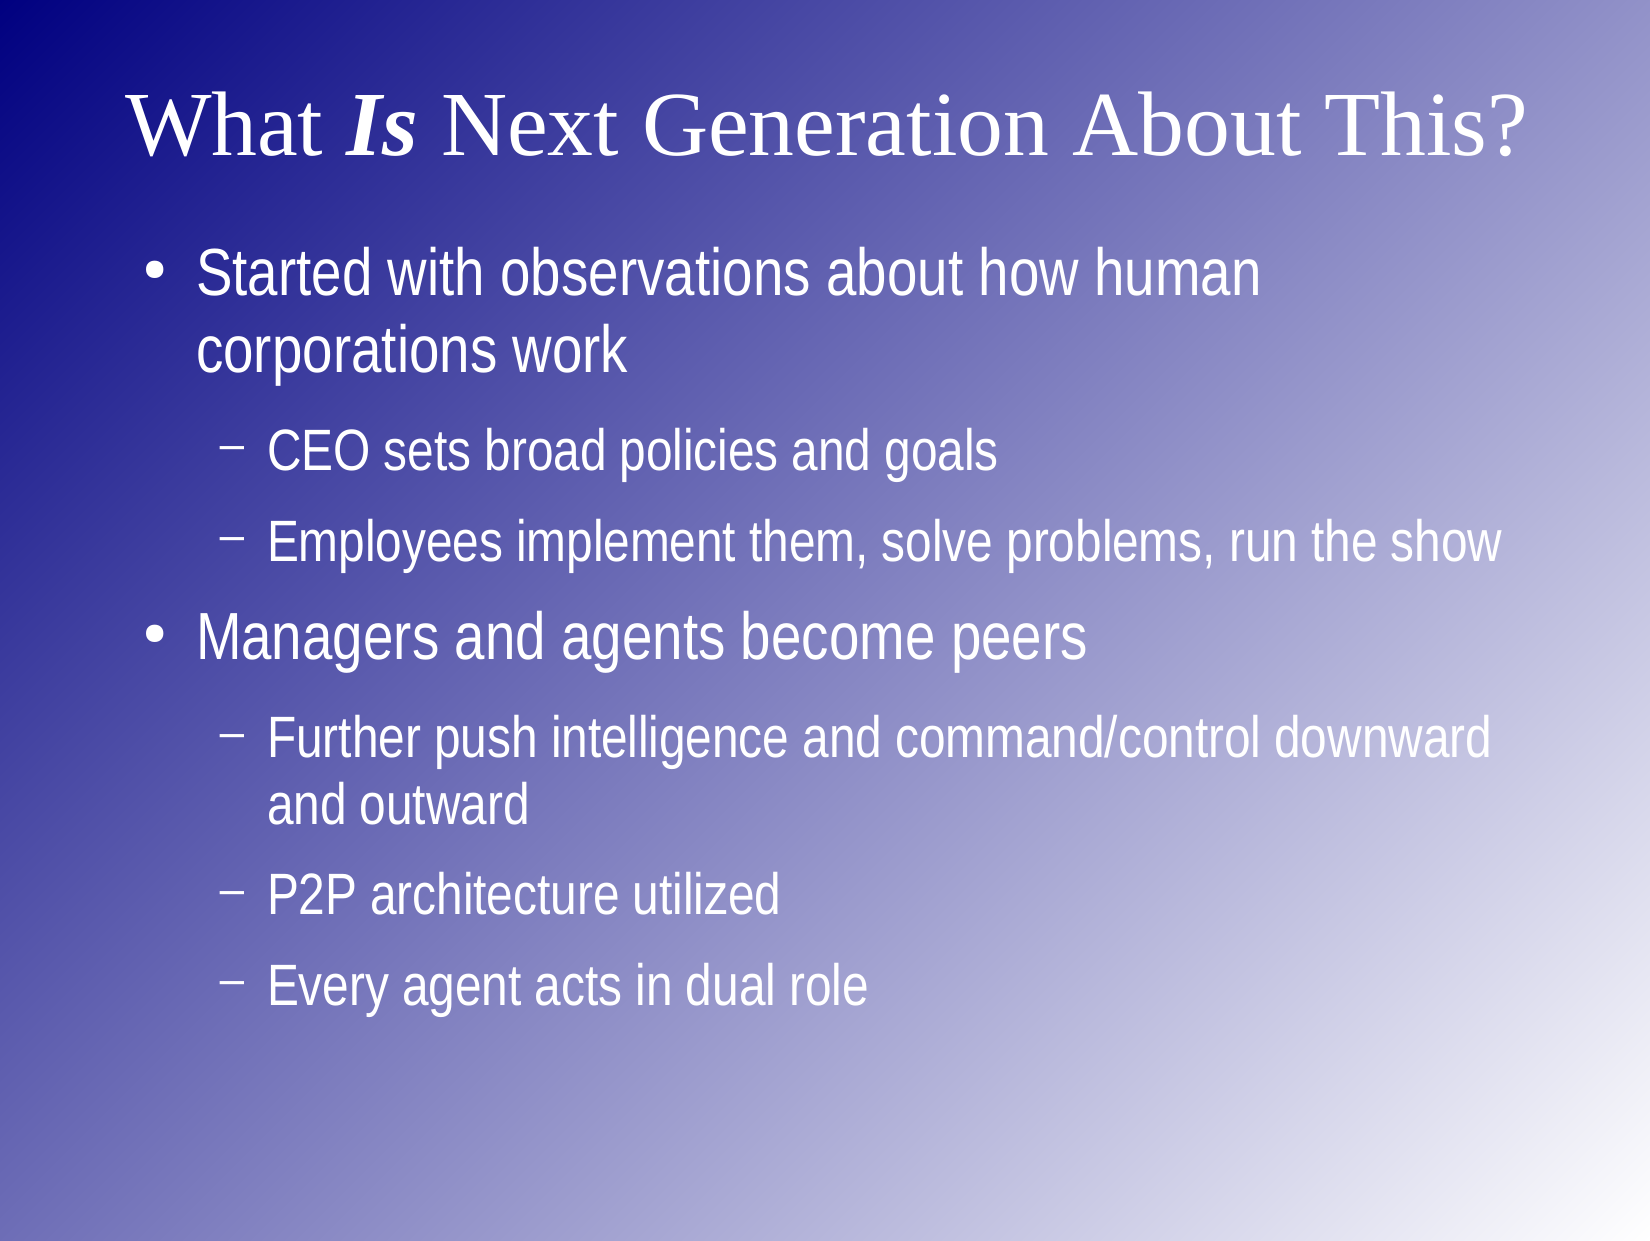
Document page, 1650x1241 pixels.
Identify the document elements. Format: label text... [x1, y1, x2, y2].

list Started with observations about how human corporations work CEO sets broad policies and goals Employees implement them, solve problems, run the show Managers and agents become peers Further push intelligence and command/control downward and outward P2P architecture utilized Every agent acts in dual role [125, 233, 1535, 1095]
title What Is Next Generation About This? [123, 27, 1533, 221]
